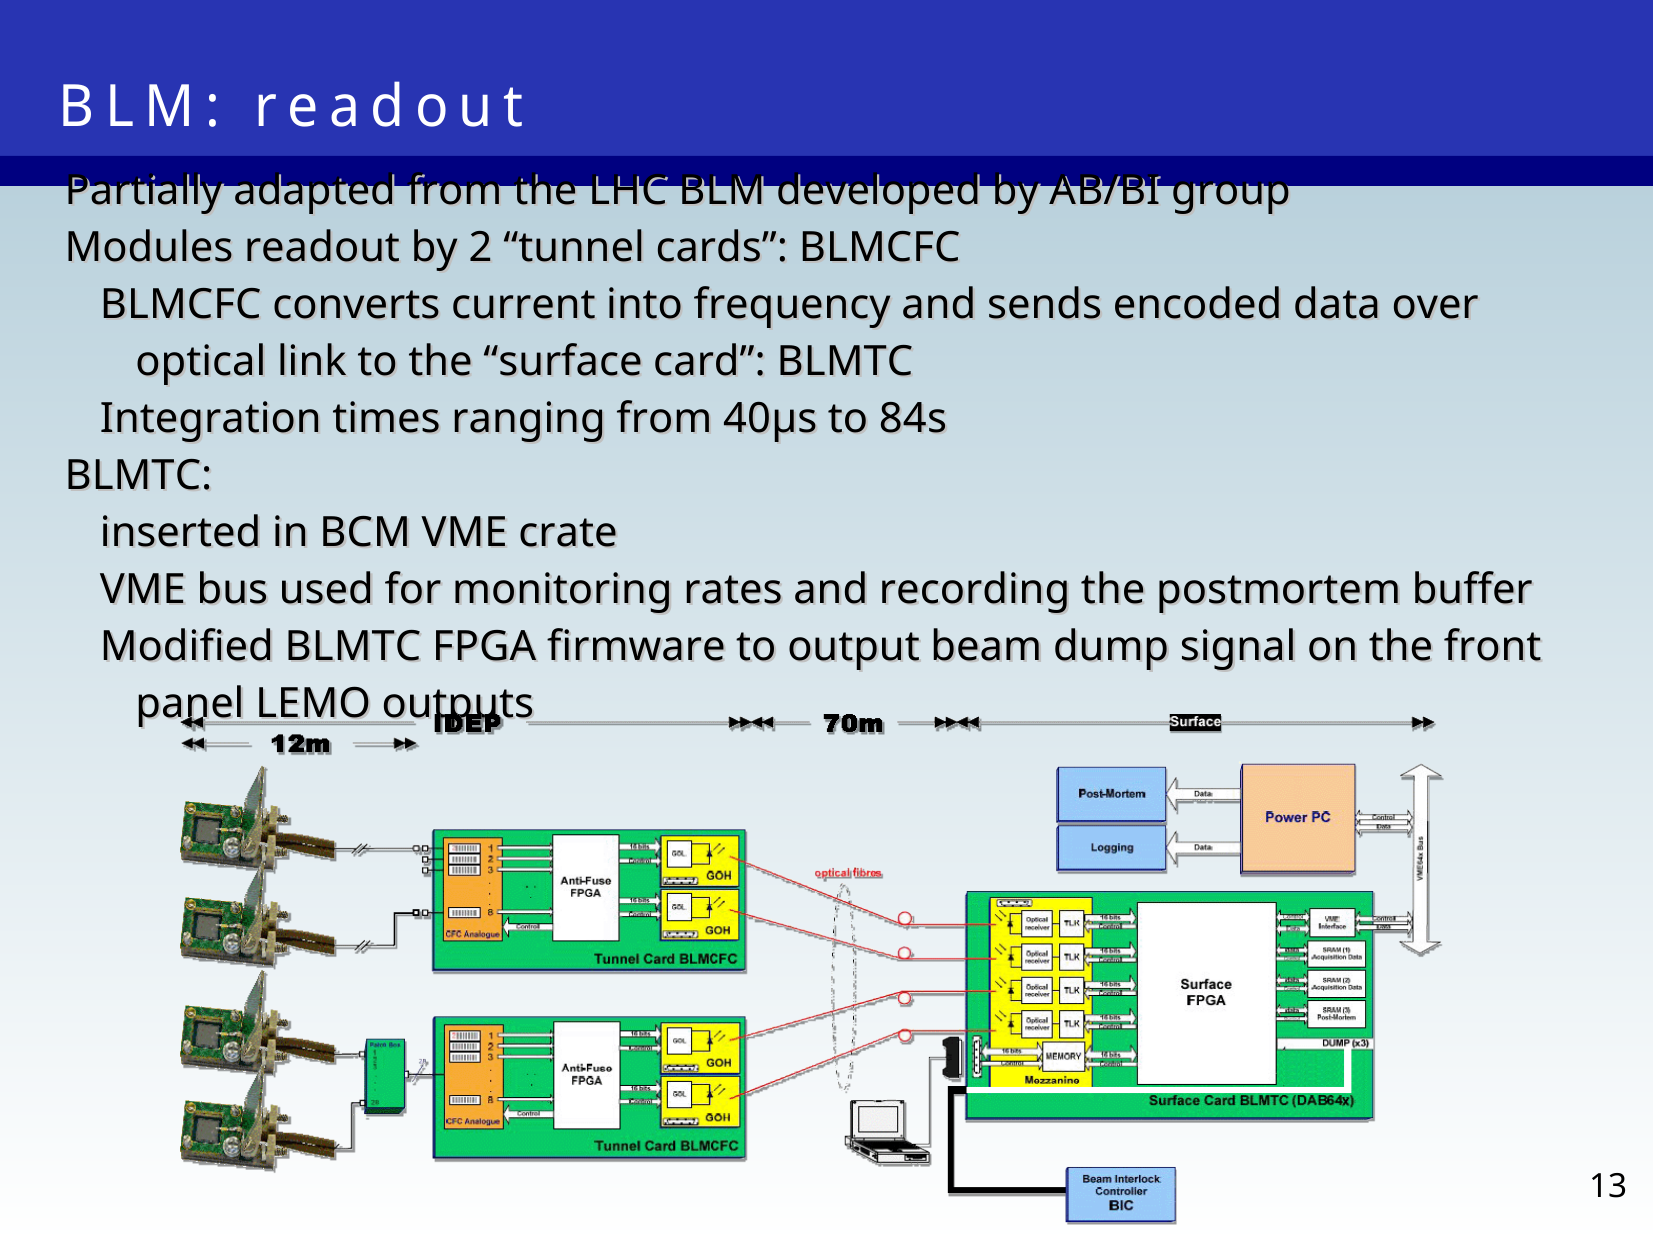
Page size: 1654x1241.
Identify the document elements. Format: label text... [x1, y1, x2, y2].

title BLM: readout [58, 29, 1613, 178]
text_box Partially adapted from the LHC BLM developed by AB/BI group Modules readout by 2 “tunnel cards”: BLMCFC BLMCFC converts current into frequency and sends encoded data over optical link to the “surface card”: BLMTC Integration times ranging from 40μs to 84s BLMTC: inserted in BCM VME crate VME bus used for monitoring rates and recording the postmortem buffer Modified BLMTC FPGA firmware to output beam dump signal on the front panel LEMO outputs [29, 168, 1602, 721]
picture [180, 714, 1445, 1241]
